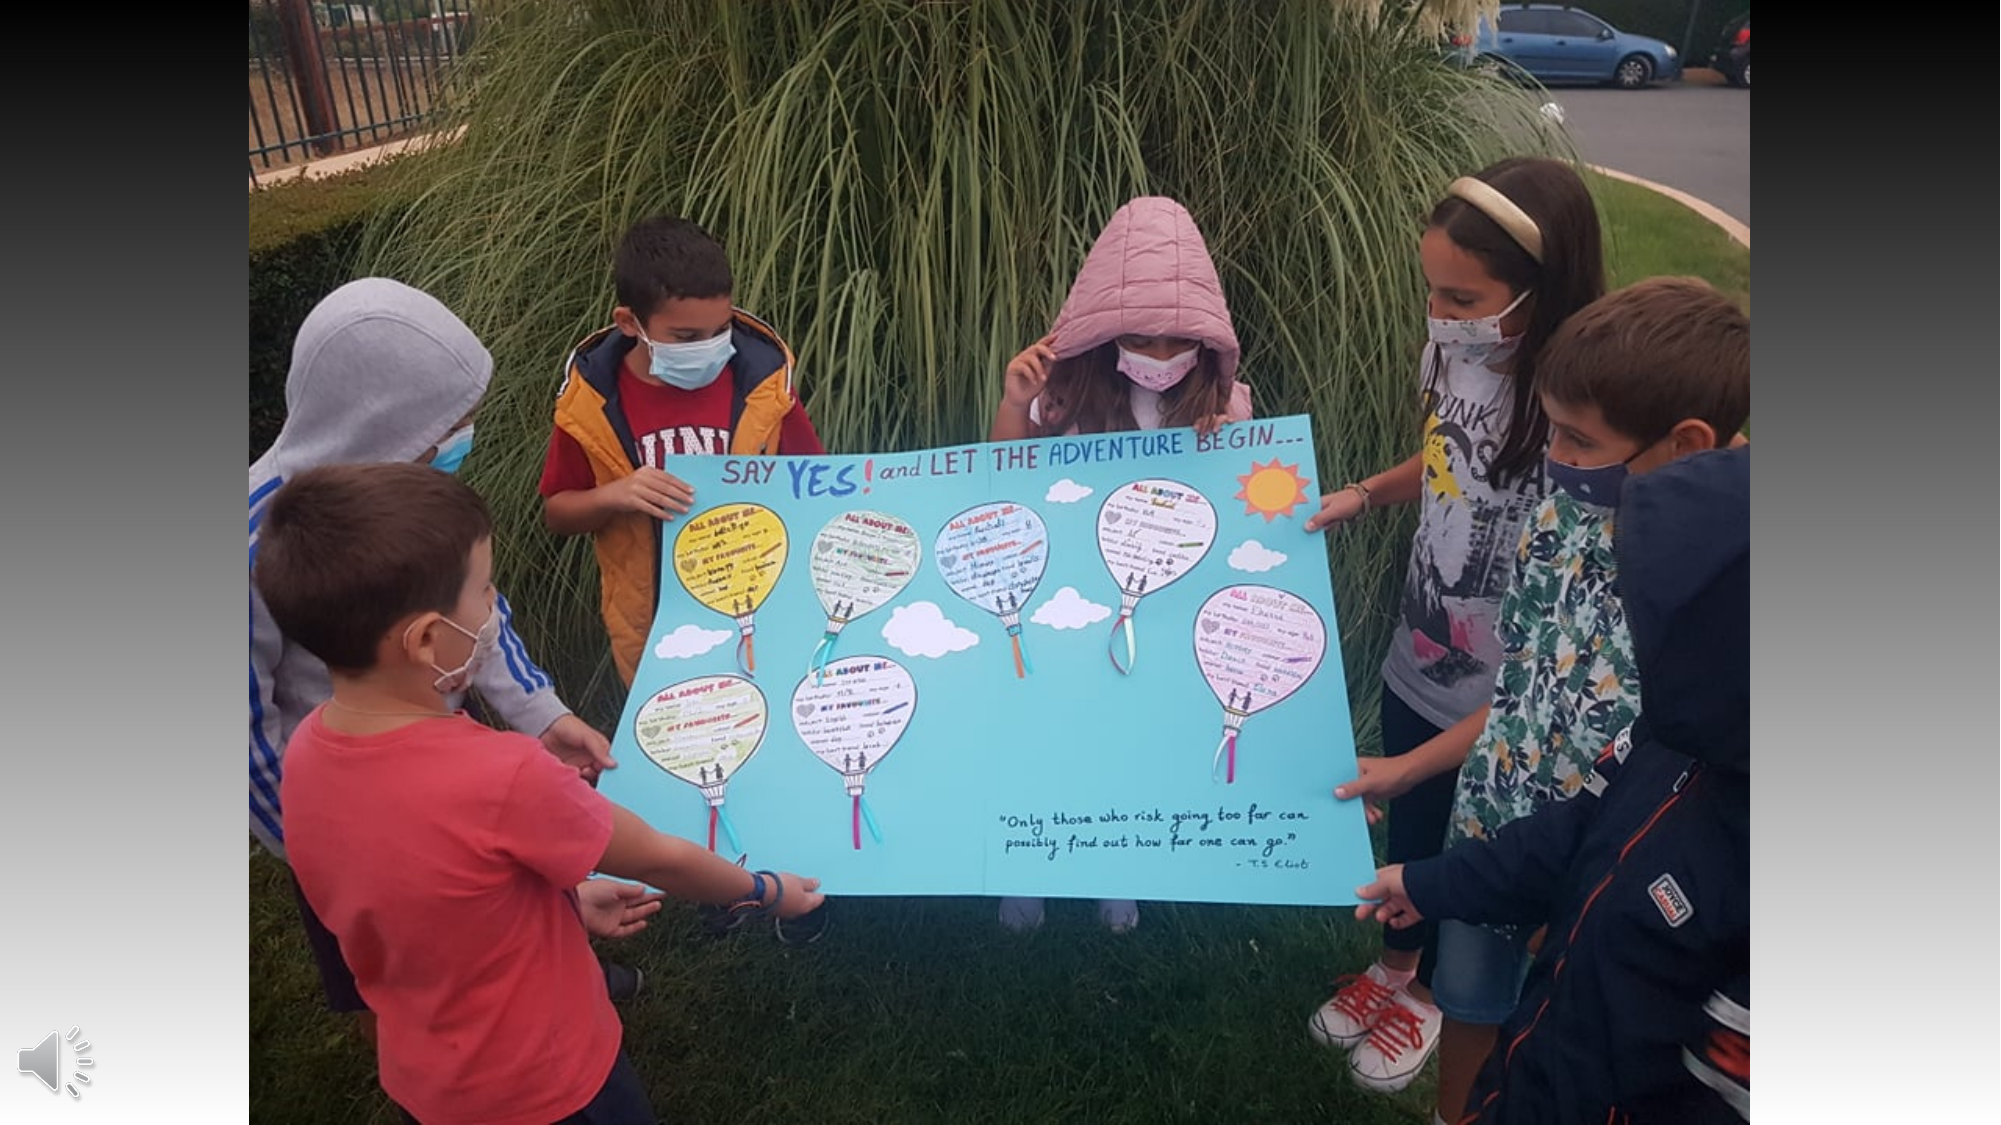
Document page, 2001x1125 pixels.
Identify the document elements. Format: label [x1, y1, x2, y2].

picture [249, 0, 1750, 1125]
picture [17, 1023, 98, 1104]
